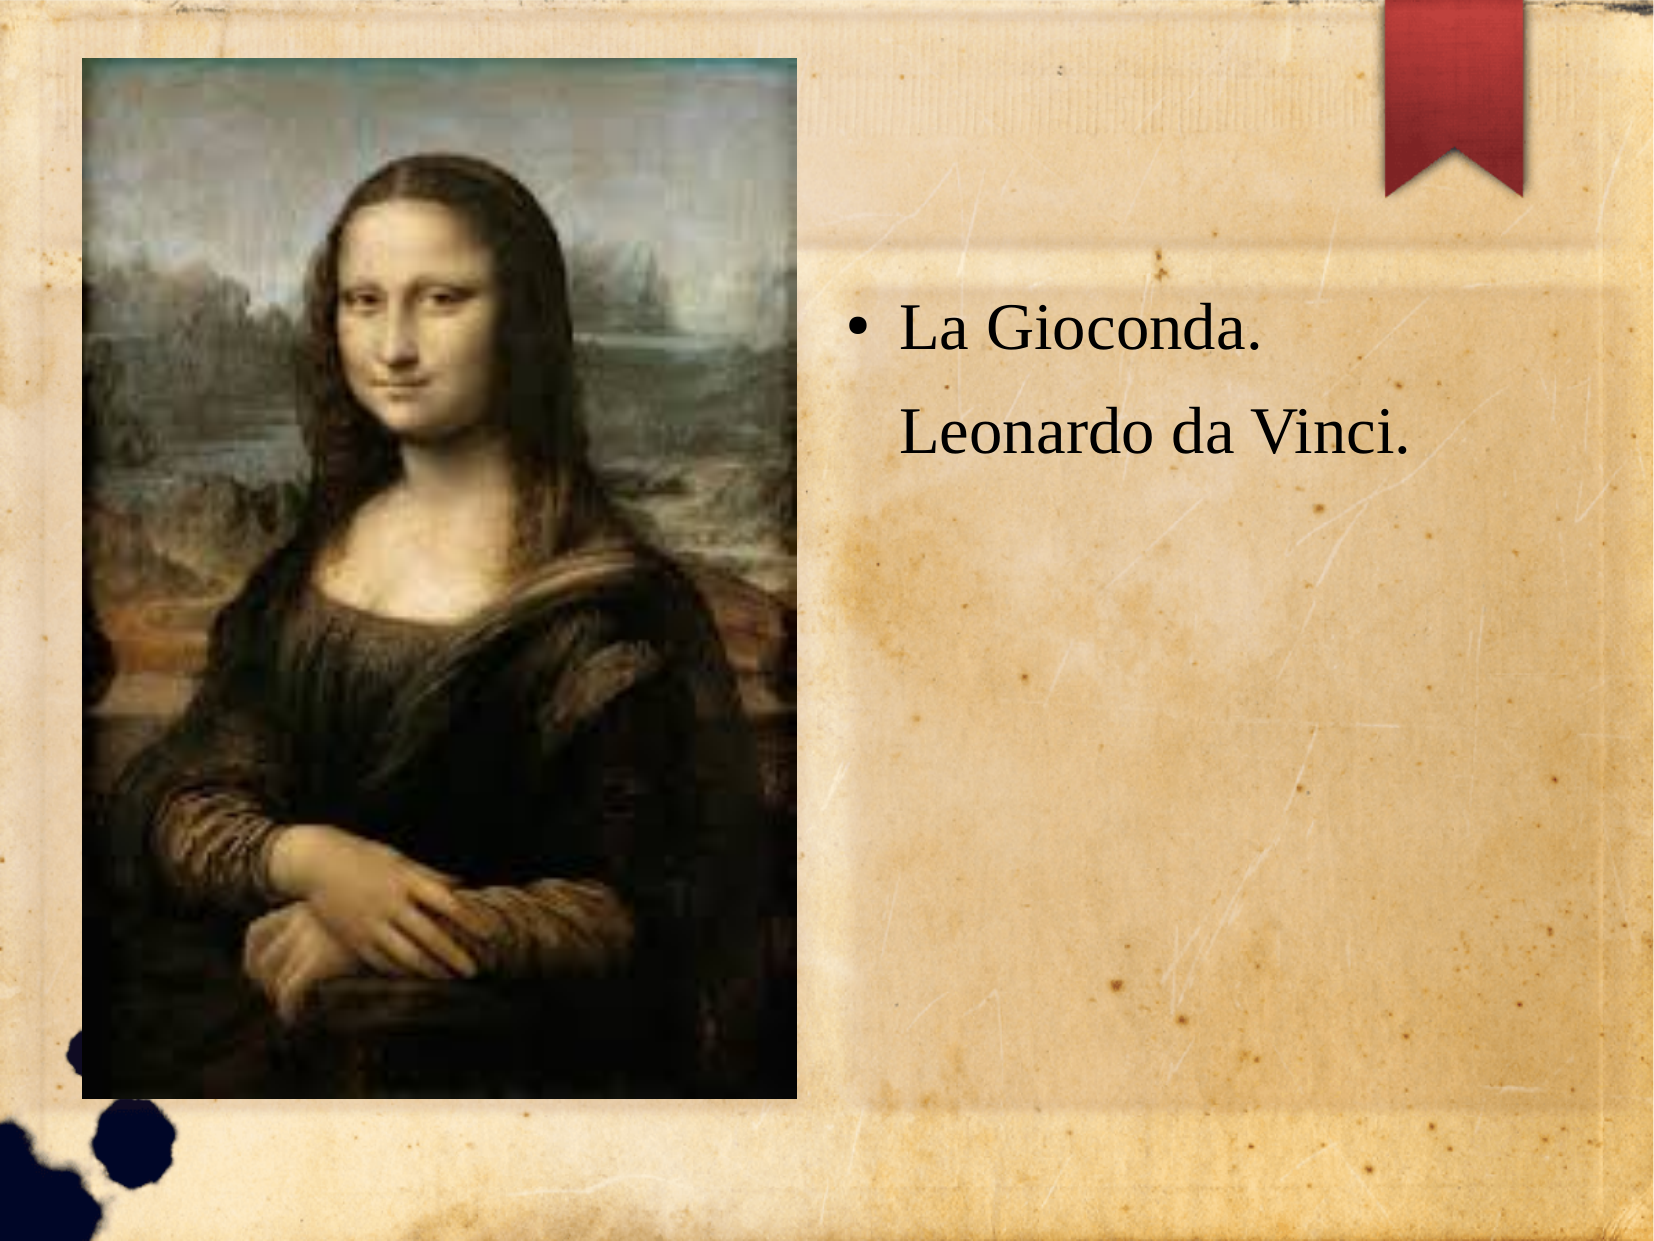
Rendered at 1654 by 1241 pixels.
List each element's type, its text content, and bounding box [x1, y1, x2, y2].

picture [0, 0, 1654, 1241]
list La Gioconda. Leonardo da Vinci. [828, 290, 1539, 1010]
